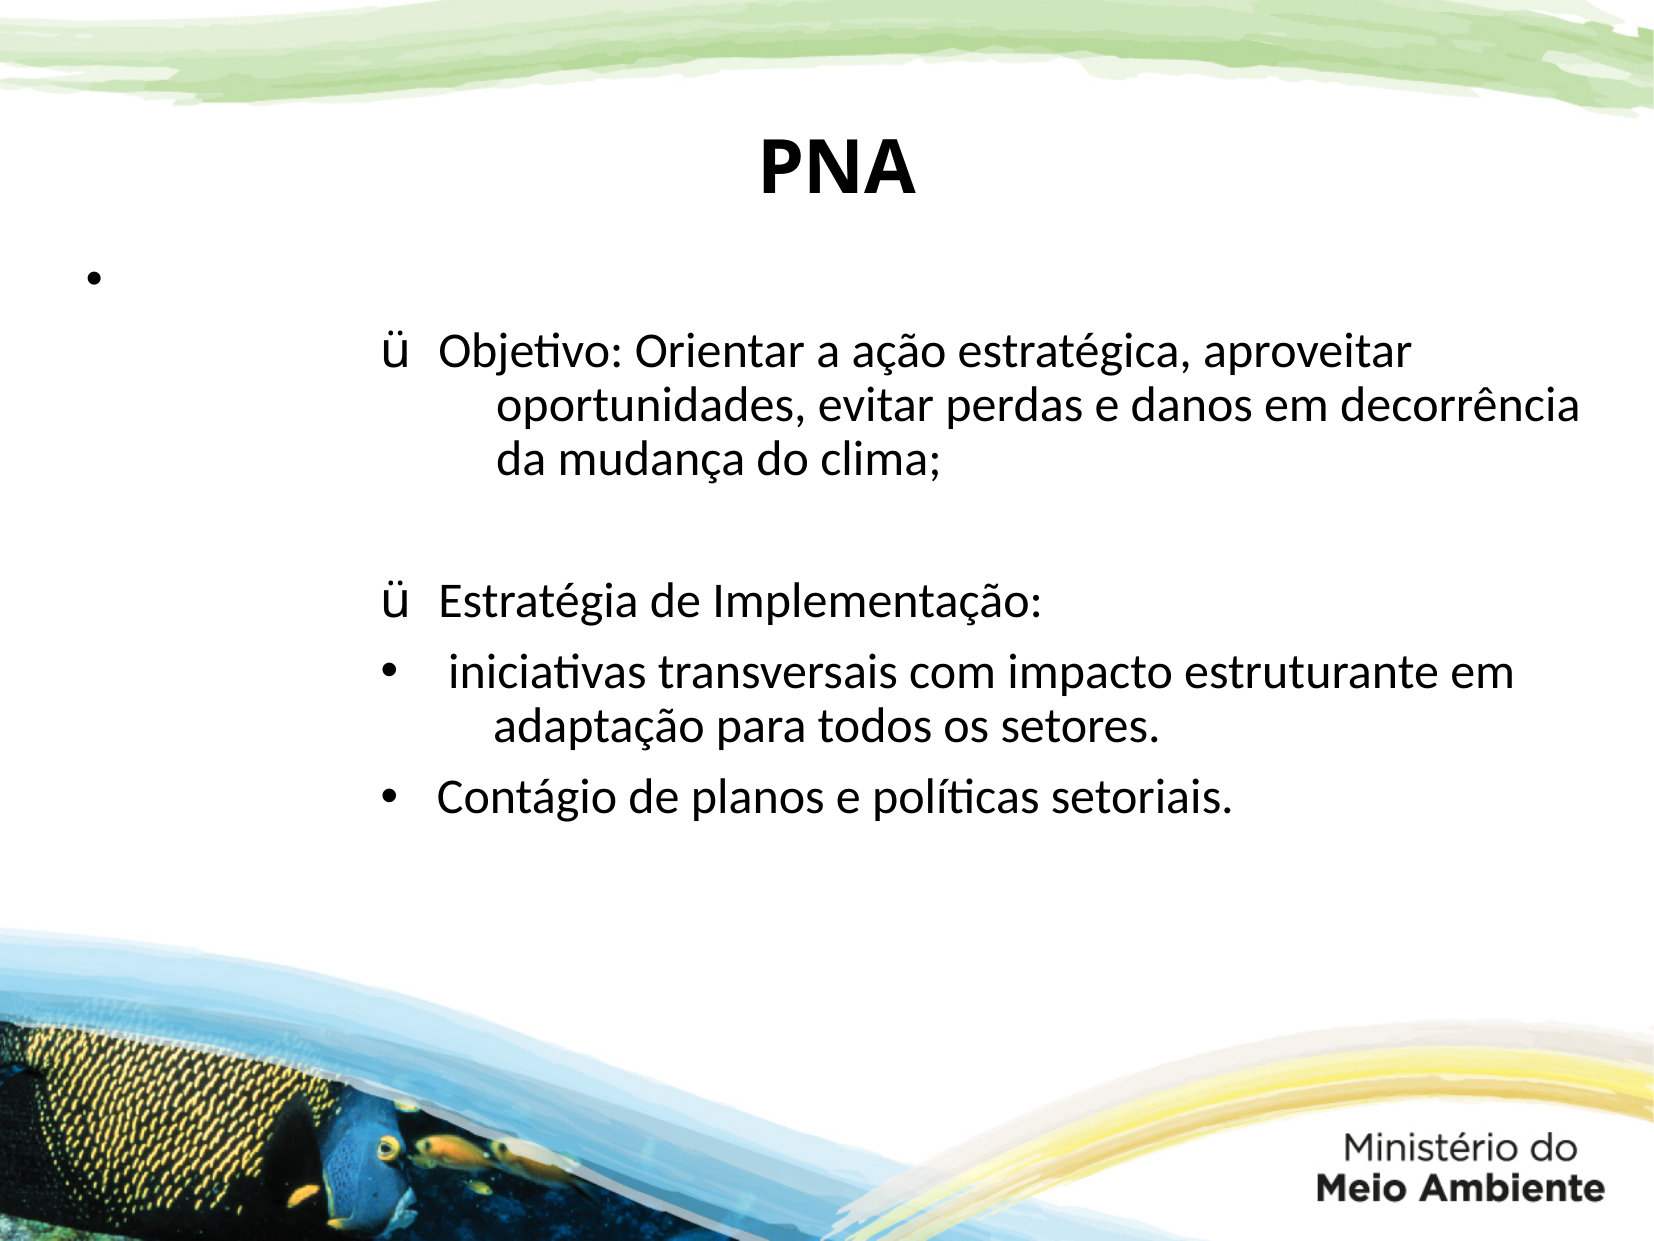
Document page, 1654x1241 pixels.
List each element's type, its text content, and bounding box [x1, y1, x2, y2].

list Objetivo: Orientar a ação estratégica, aproveitar oportunidades, evitar perdas e danos em decorrência da mudança do clima; Estratégia de Implementação: iniciativas transversais com impacto estruturante em adaptação para todos os setores. Contágio de planos e políticas setoriais. [70, 241, 1604, 1029]
title PNA [123, 43, 1551, 241]
